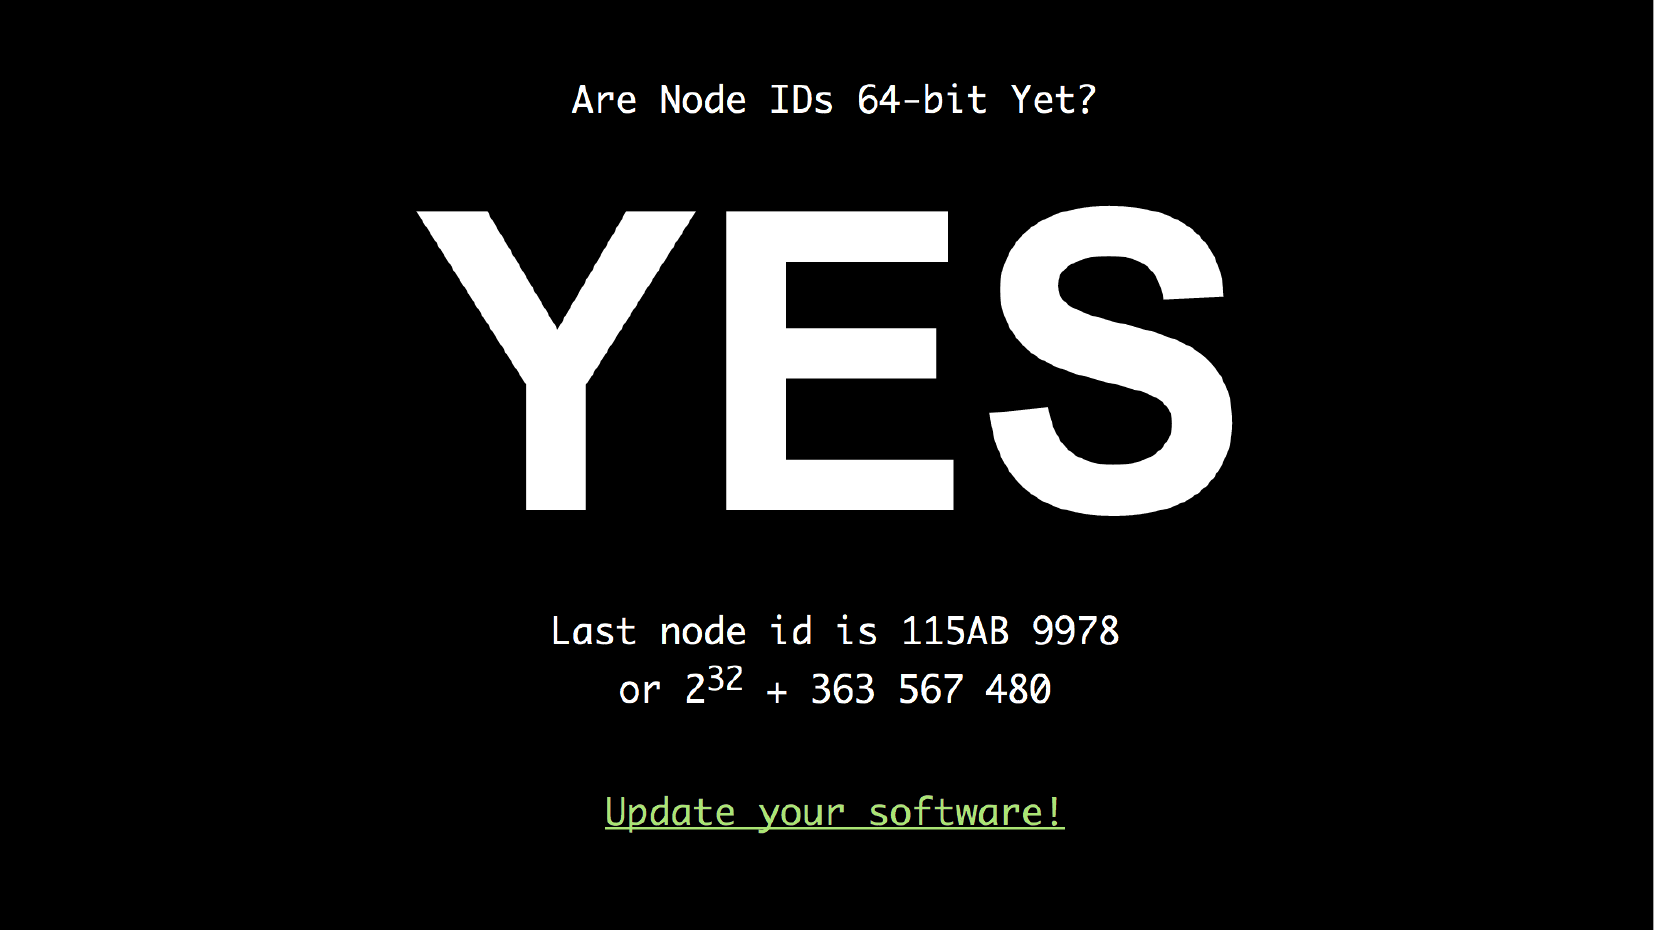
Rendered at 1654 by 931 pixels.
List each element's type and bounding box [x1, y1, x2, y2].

picture [356, 33, 1297, 897]
